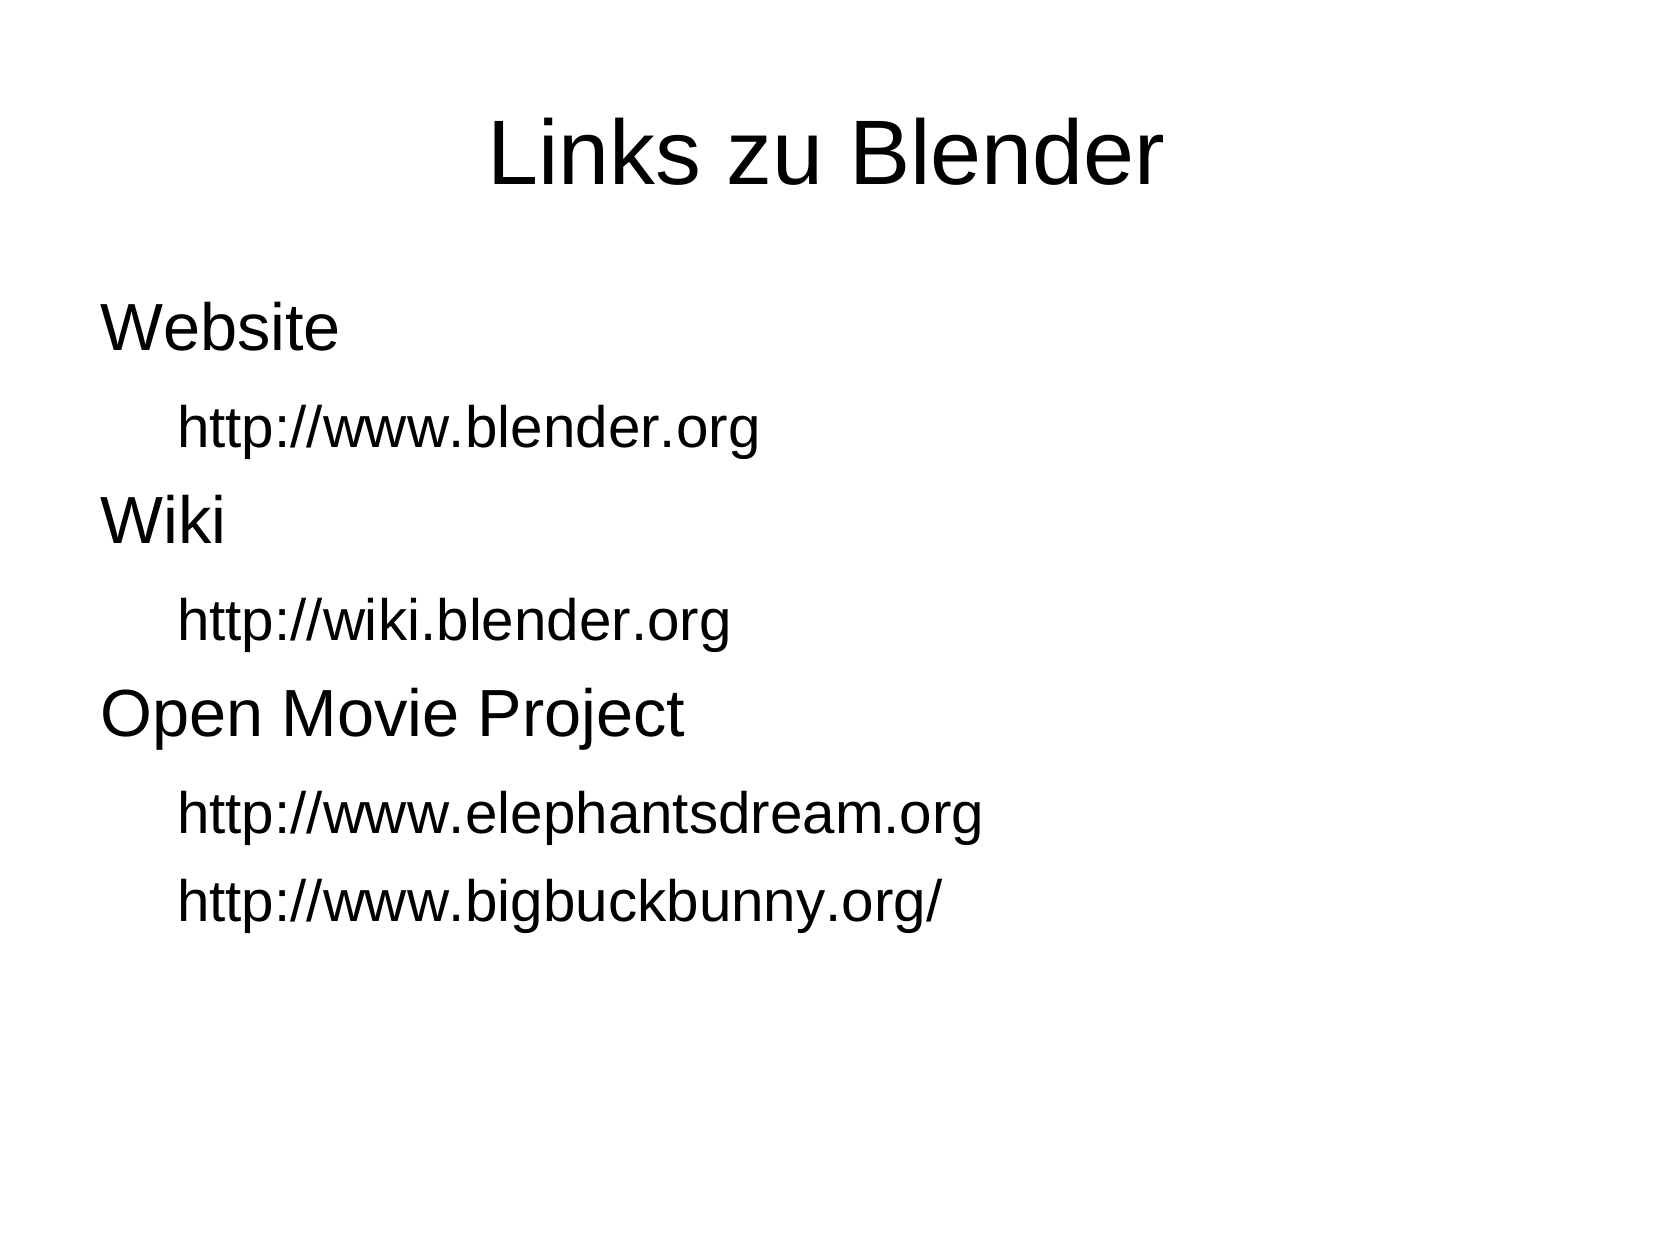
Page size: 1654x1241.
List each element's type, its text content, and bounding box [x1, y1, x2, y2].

title Links zu Blender [82, 49, 1571, 257]
list Website http://www.blender.org Wiki http://wiki.blender.org Open Movie Project http://www.elephantsdream.org http://www.bigbuckbunny.org/ [82, 290, 1571, 1109]
